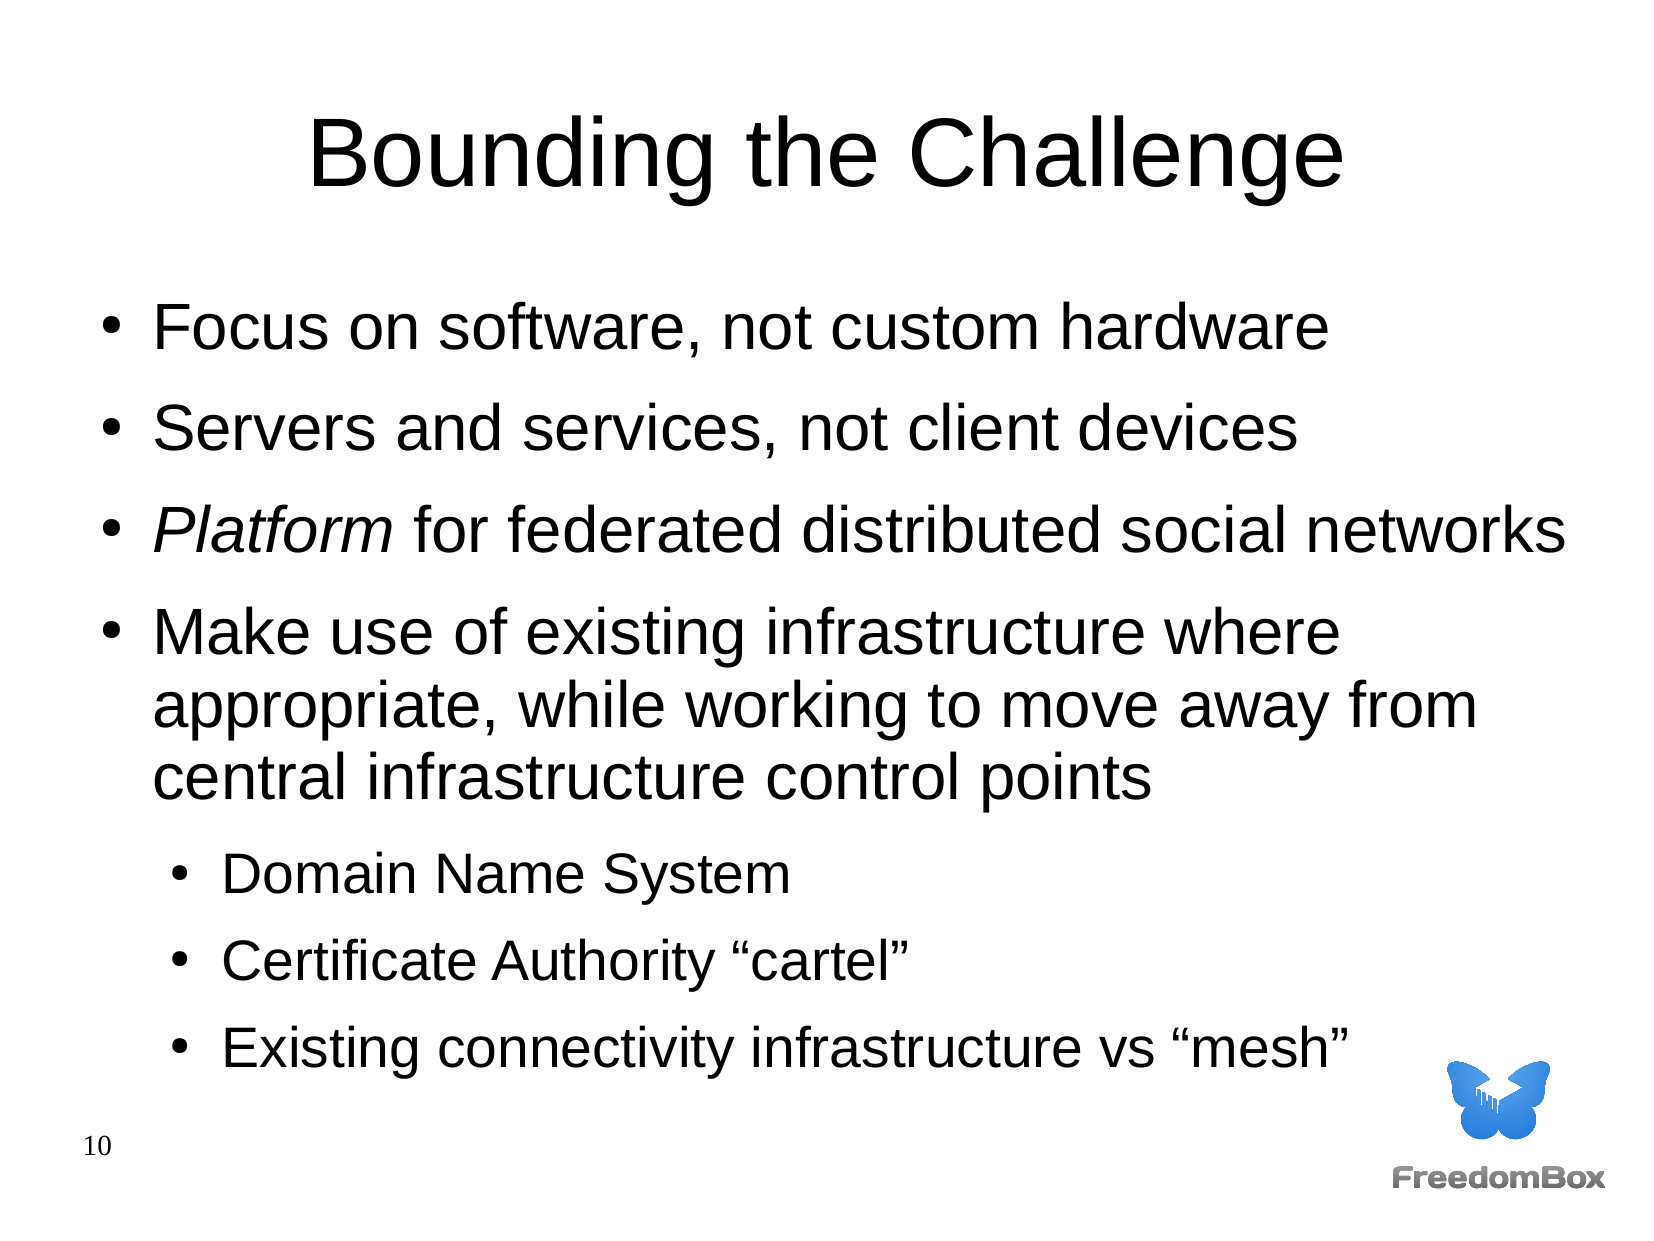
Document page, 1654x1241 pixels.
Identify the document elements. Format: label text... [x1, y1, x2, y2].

title Bounding the Challenge [82, 49, 1571, 257]
list Focus on software, not custom hardware Servers and services, not client devices Platform for federated distributed social networks Make use of existing infrastructure where appropriate, while working to move away from central infrastructure control points Domain Name System Certificate Authority “cartel” Existing connectivity infrastructure vs “mesh” [82, 290, 1571, 1109]
